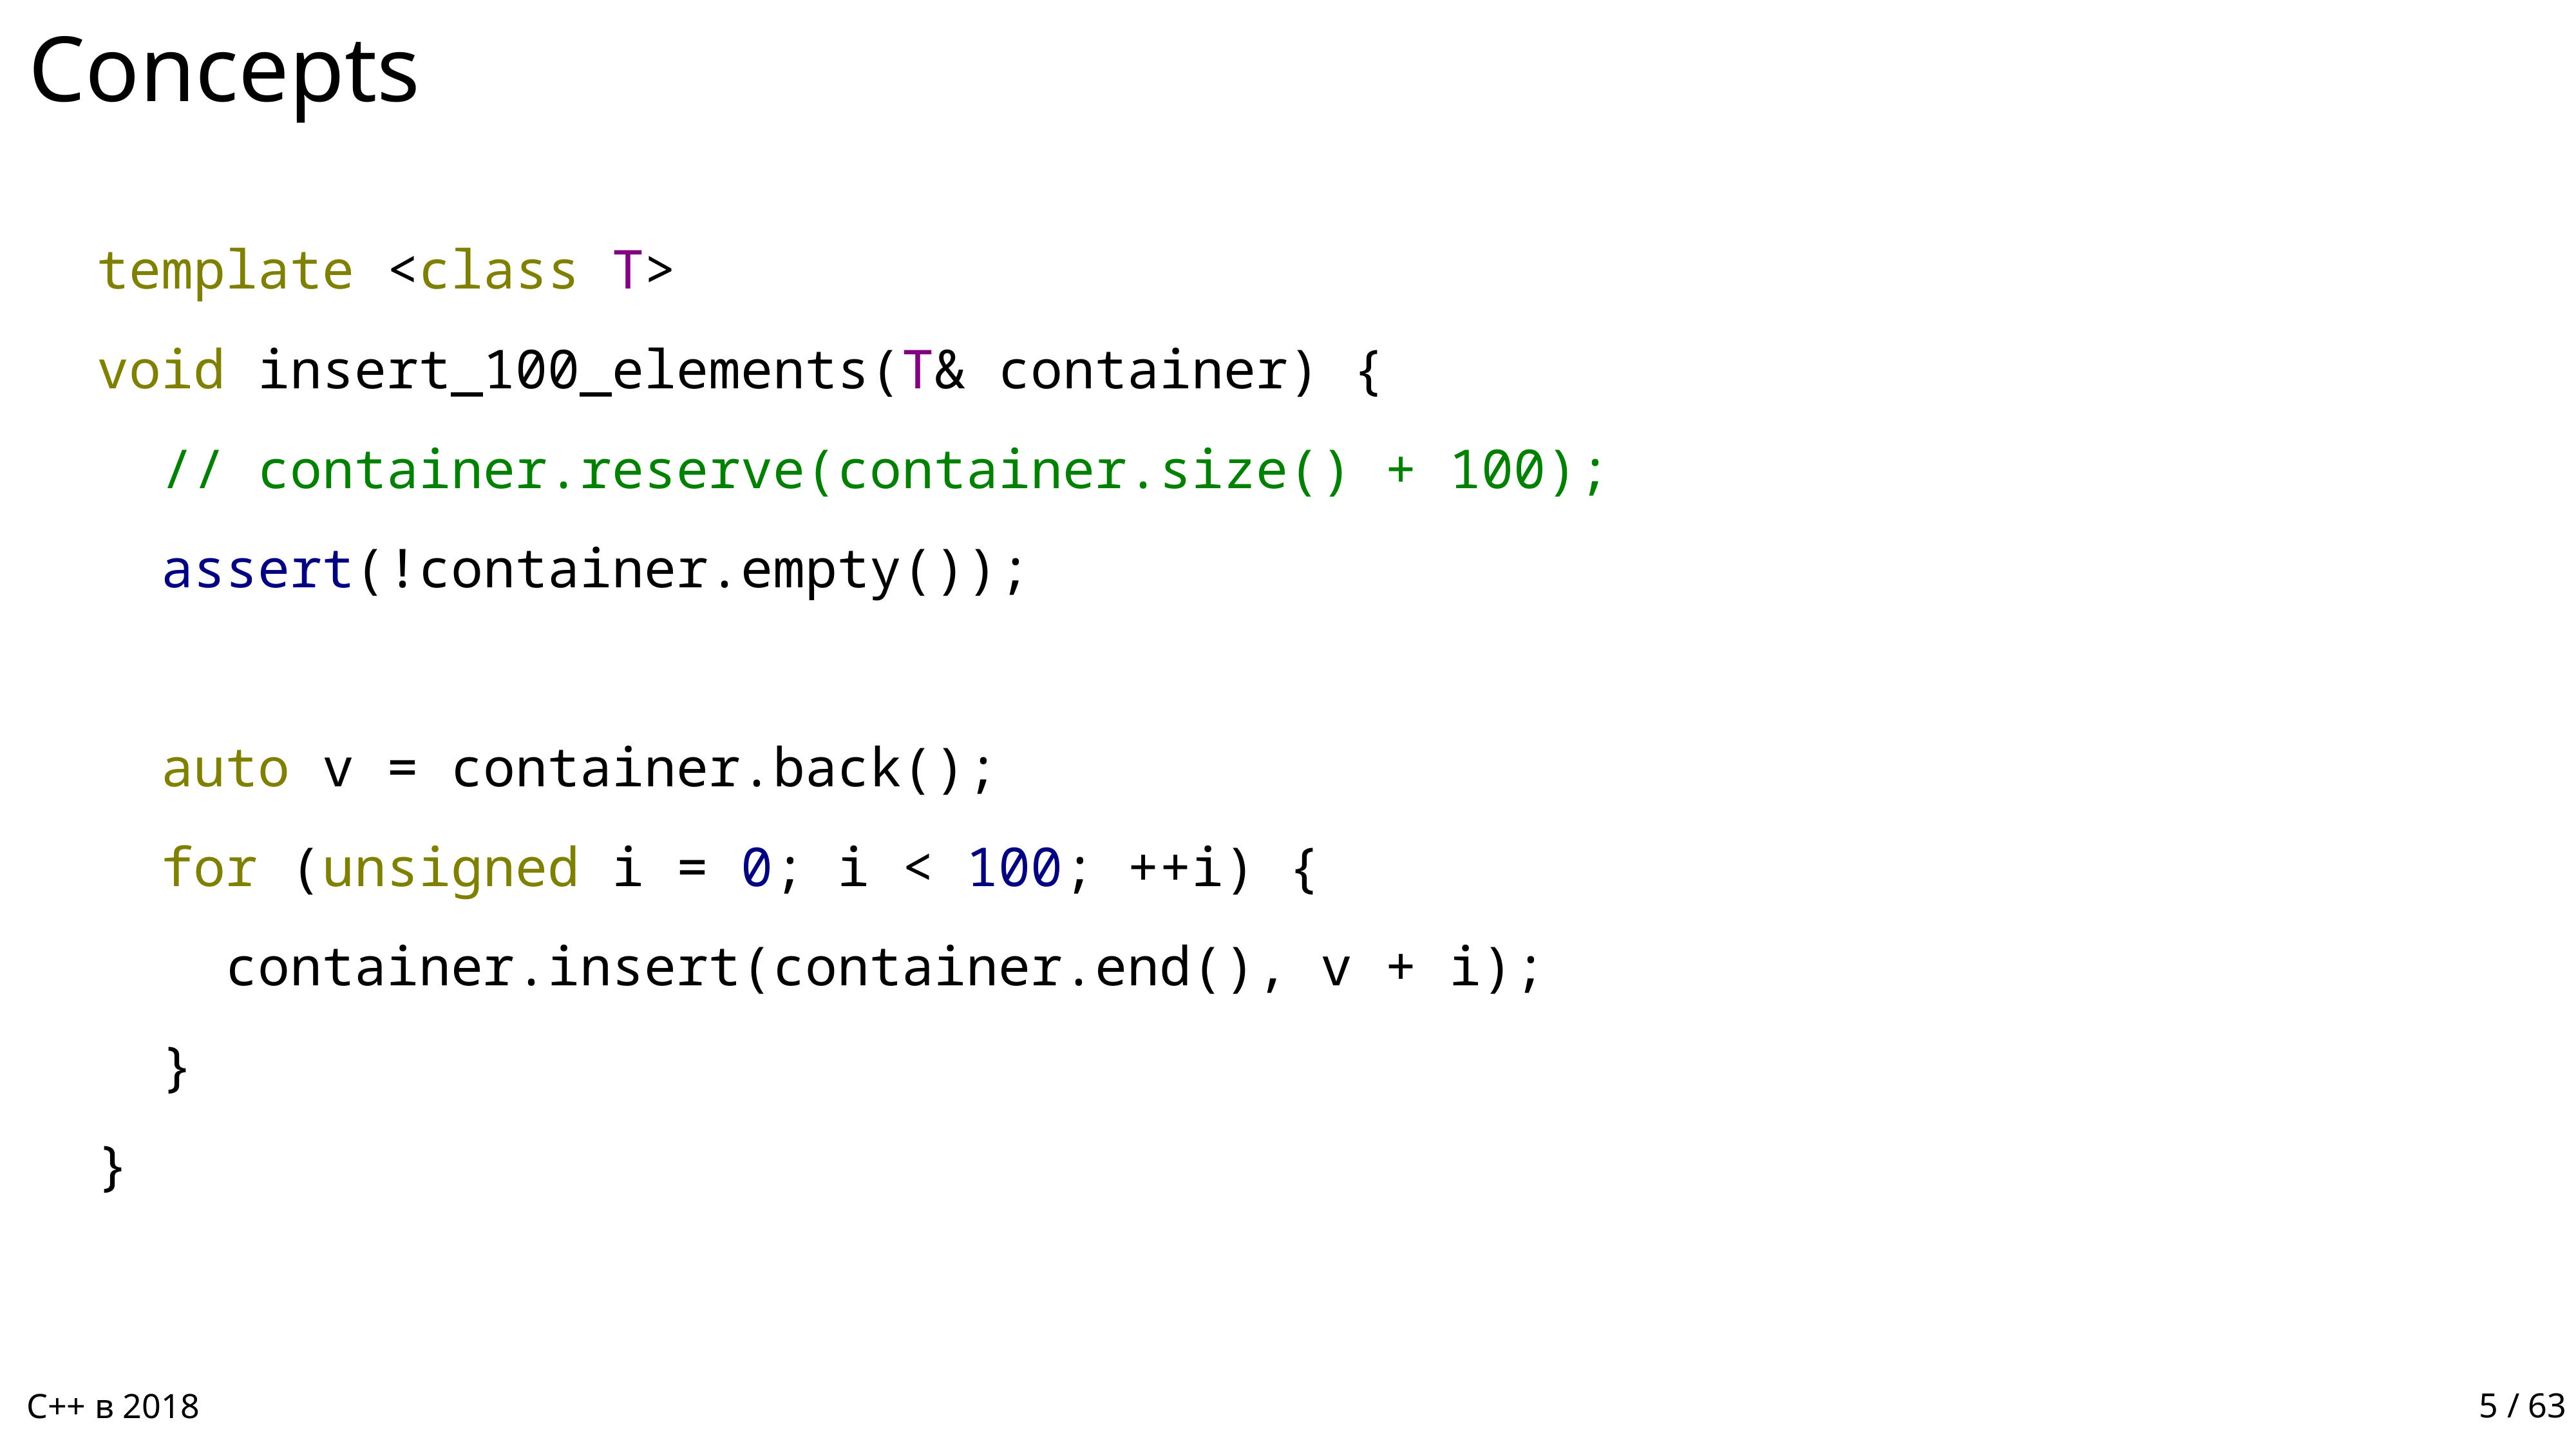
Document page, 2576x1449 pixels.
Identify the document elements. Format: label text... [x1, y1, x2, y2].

list <number> / 63 [1479, 1376, 2576, 1431]
list template <class T> void insert_100_elements(T& container) { // container.reserve(container.size() + 100); assert(!container.empty()); auto v = container.back(); for (unsigned i = 0; i < 100; ++i) { container.insert(container.end(), v + i); } } [87, 214, 2551, 1382]
title Concepts [19, 19, 2551, 155]
list C++ в 2018 [17, 1376, 1114, 1431]
